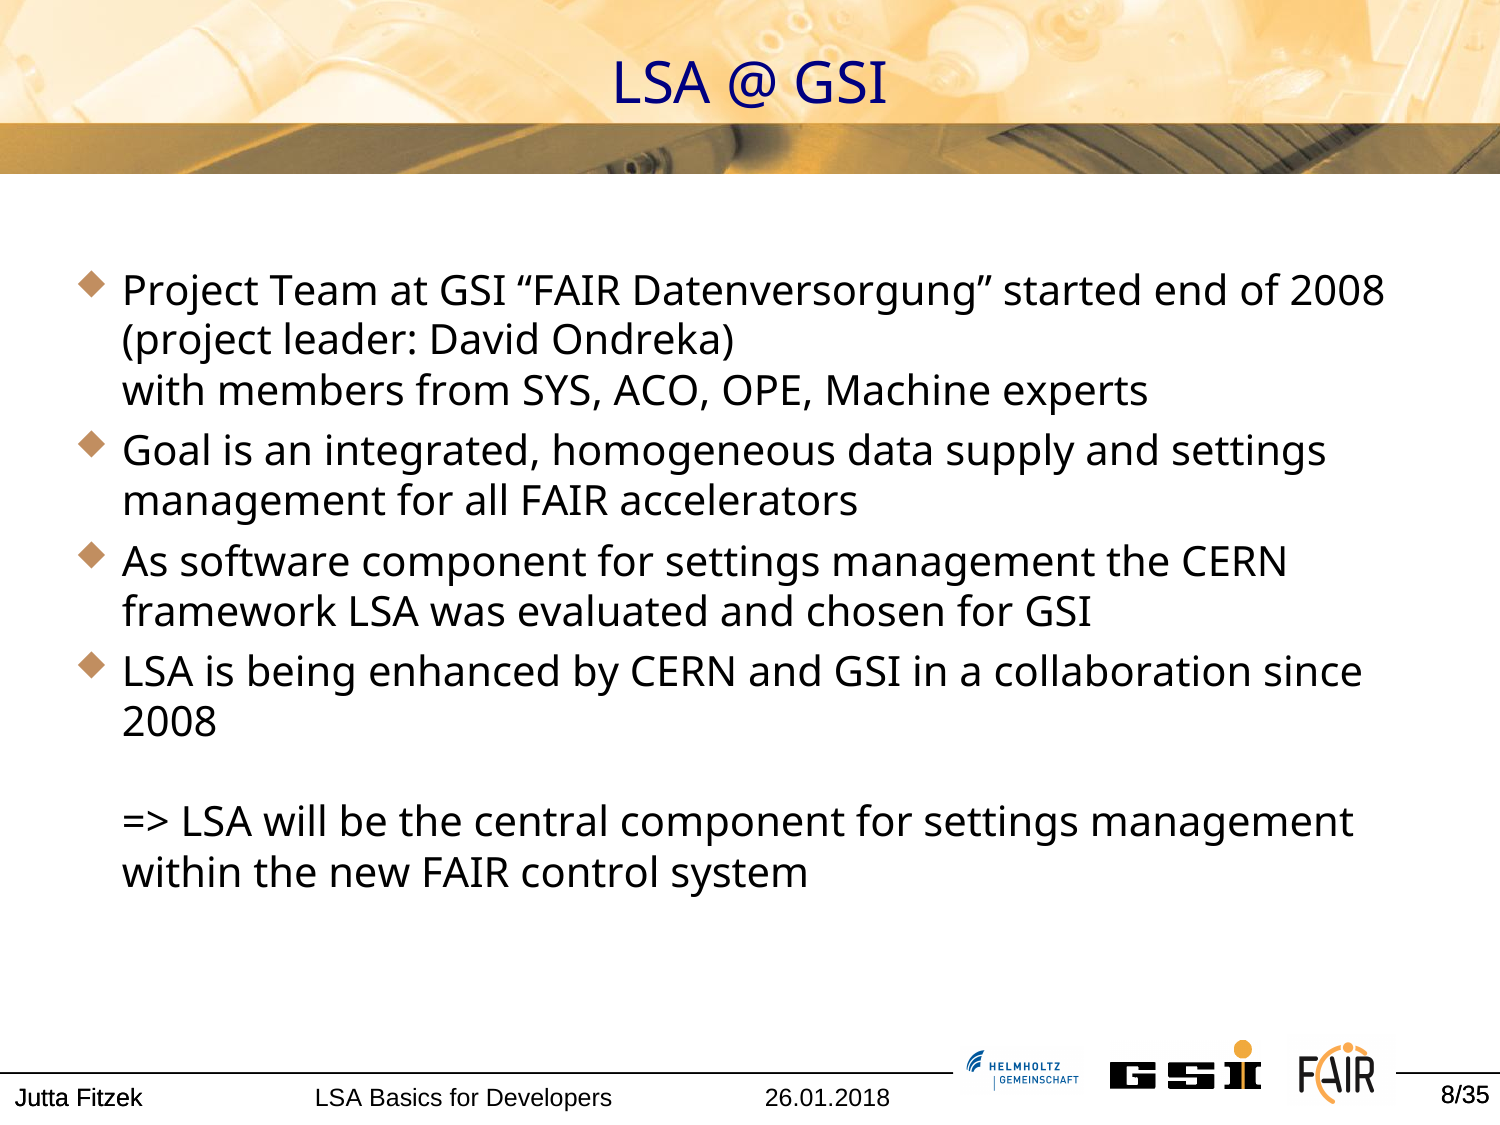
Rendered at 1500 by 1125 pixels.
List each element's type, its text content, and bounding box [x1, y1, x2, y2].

list Project Team at GSI “FAIR Datenversorgung” started end of 2008 (project leader: David Ondreka) with members from SYS, ACO, OPE, Machine experts Goal is an integrated, homogeneous data supply and settings management for all FAIR accelerators As software component for settings management the CERN framework LSA was evaluated and chosen for GSI LSA is being enhanced by CERN and GSI in a collaboration since 2008 => LSA will be the central component for settings management within the new FAIR control system [75, 263, 1425, 1006]
picture [1287, 1034, 1396, 1106]
picture [960, 1046, 1084, 1095]
title LSA @ GSI [75, 0, 1425, 174]
picture [0, 0, 1500, 175]
picture [1110, 1040, 1261, 1089]
